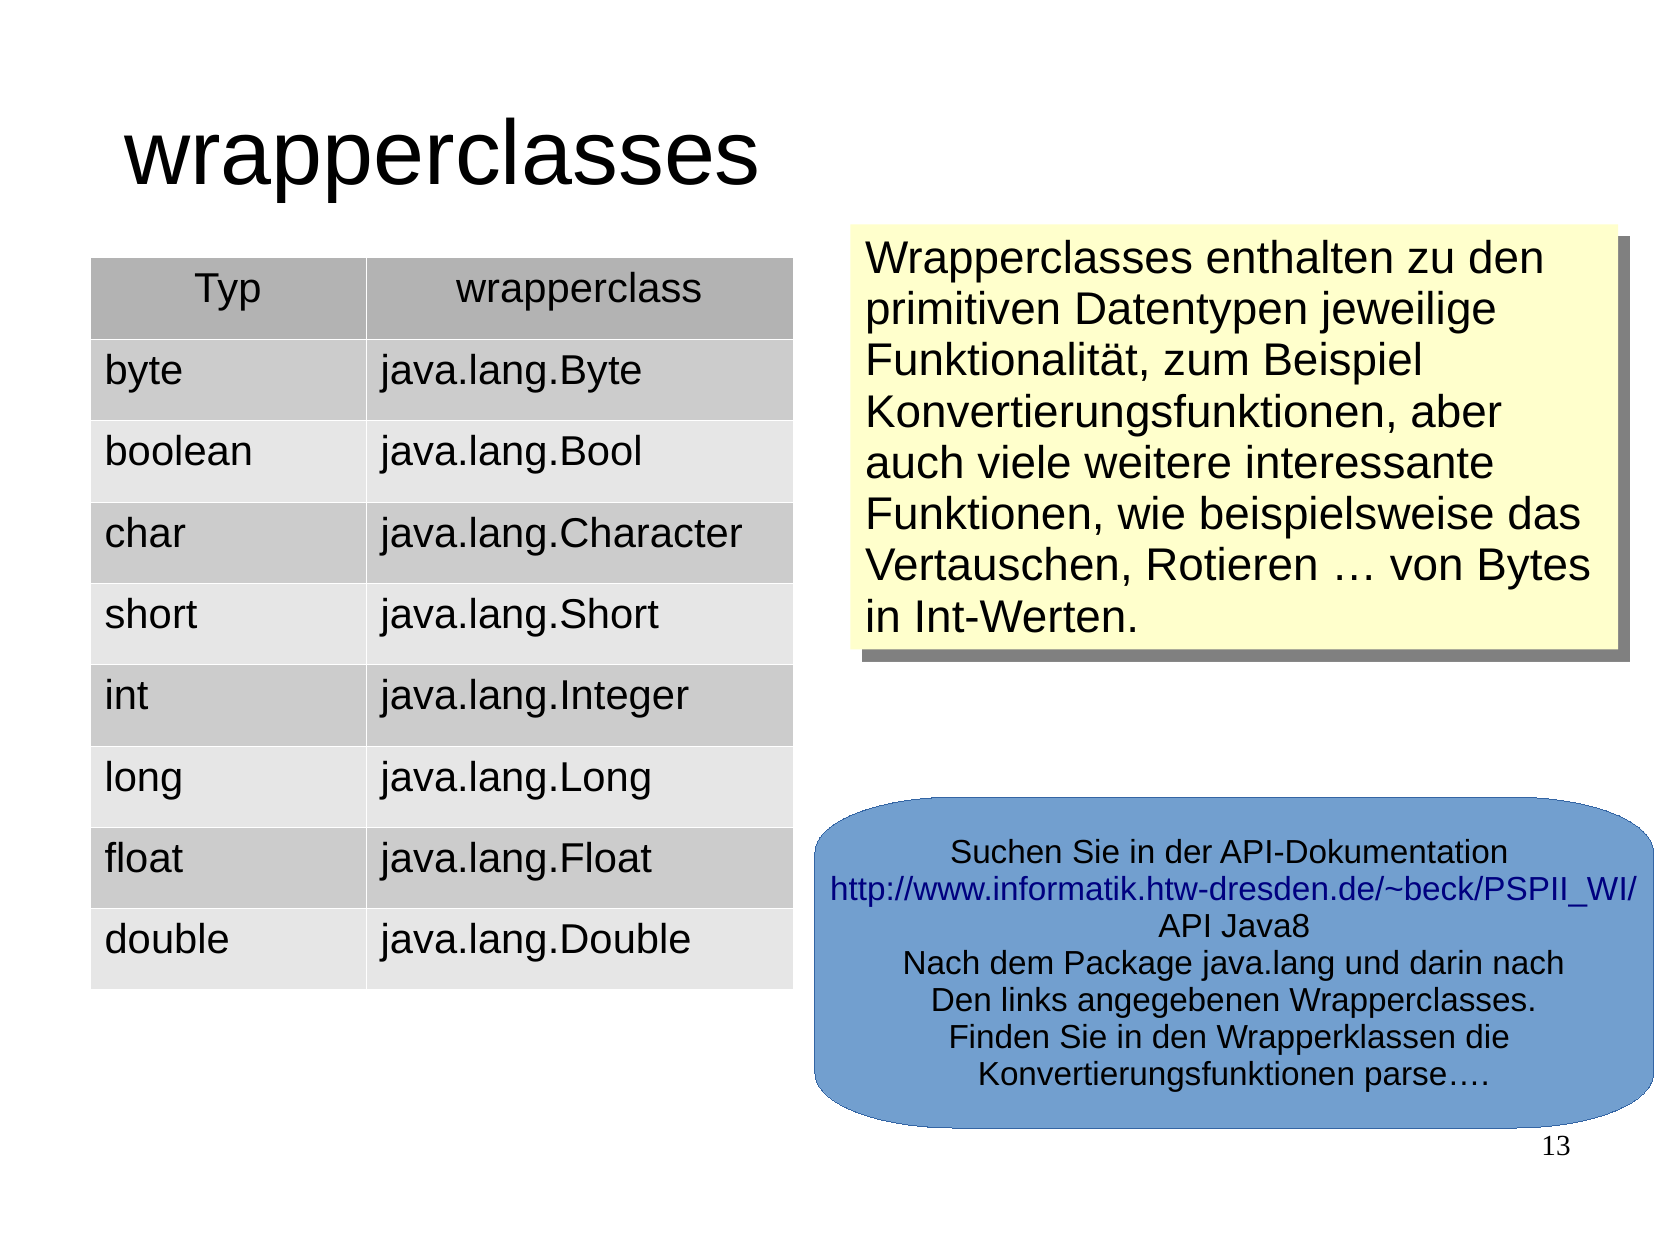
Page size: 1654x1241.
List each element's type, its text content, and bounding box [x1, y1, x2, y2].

table_cell short [91, 584, 366, 664]
text_box Suchen Sie in der API-Dokumentation http://www.informatik.htw-dresden.de/~beck/PSPII_WI/ API Java8 Nach dem Package java.lang und darin nach Den links angegebenen Wrapperclasses. Finden Sie in den Wrapperklassen die Konvertierungsfunktionen parse…. [814, 797, 1654, 1129]
table_cell double [91, 909, 366, 989]
table_cell int [91, 665, 366, 746]
table_cell java.lang.Double [367, 909, 793, 989]
table_cell long [91, 747, 366, 827]
table_header Typ [91, 258, 366, 339]
table_header wrapperclass [367, 258, 793, 339]
table_cell java.lang.Byte [367, 340, 793, 420]
table_cell boolean [91, 421, 366, 502]
table_cell java.lang.Short [367, 584, 793, 664]
table_cell byte [91, 340, 366, 420]
table_cell java.lang.Float [367, 828, 793, 908]
title wrapperclasses [82, 49, 804, 257]
table_cell char [91, 503, 366, 583]
table_cell java.lang.Integer [367, 665, 793, 746]
table_cell java.lang.Bool [367, 421, 793, 502]
text_box Wrapperclasses enthalten zu den primitiven Datentypen jeweilige Funktionalität, zum Beispiel Konvertierungsfunktionen, aber auch viele weitere interessante Funktionen, wie beispielsweise das Vertauschen, Rotieren … von Bytes in Int-Werten. [850, 224, 1619, 650]
table_cell java.lang.Long [367, 747, 793, 827]
table_cell float [91, 828, 366, 908]
table_cell java.lang.Character [367, 503, 793, 583]
